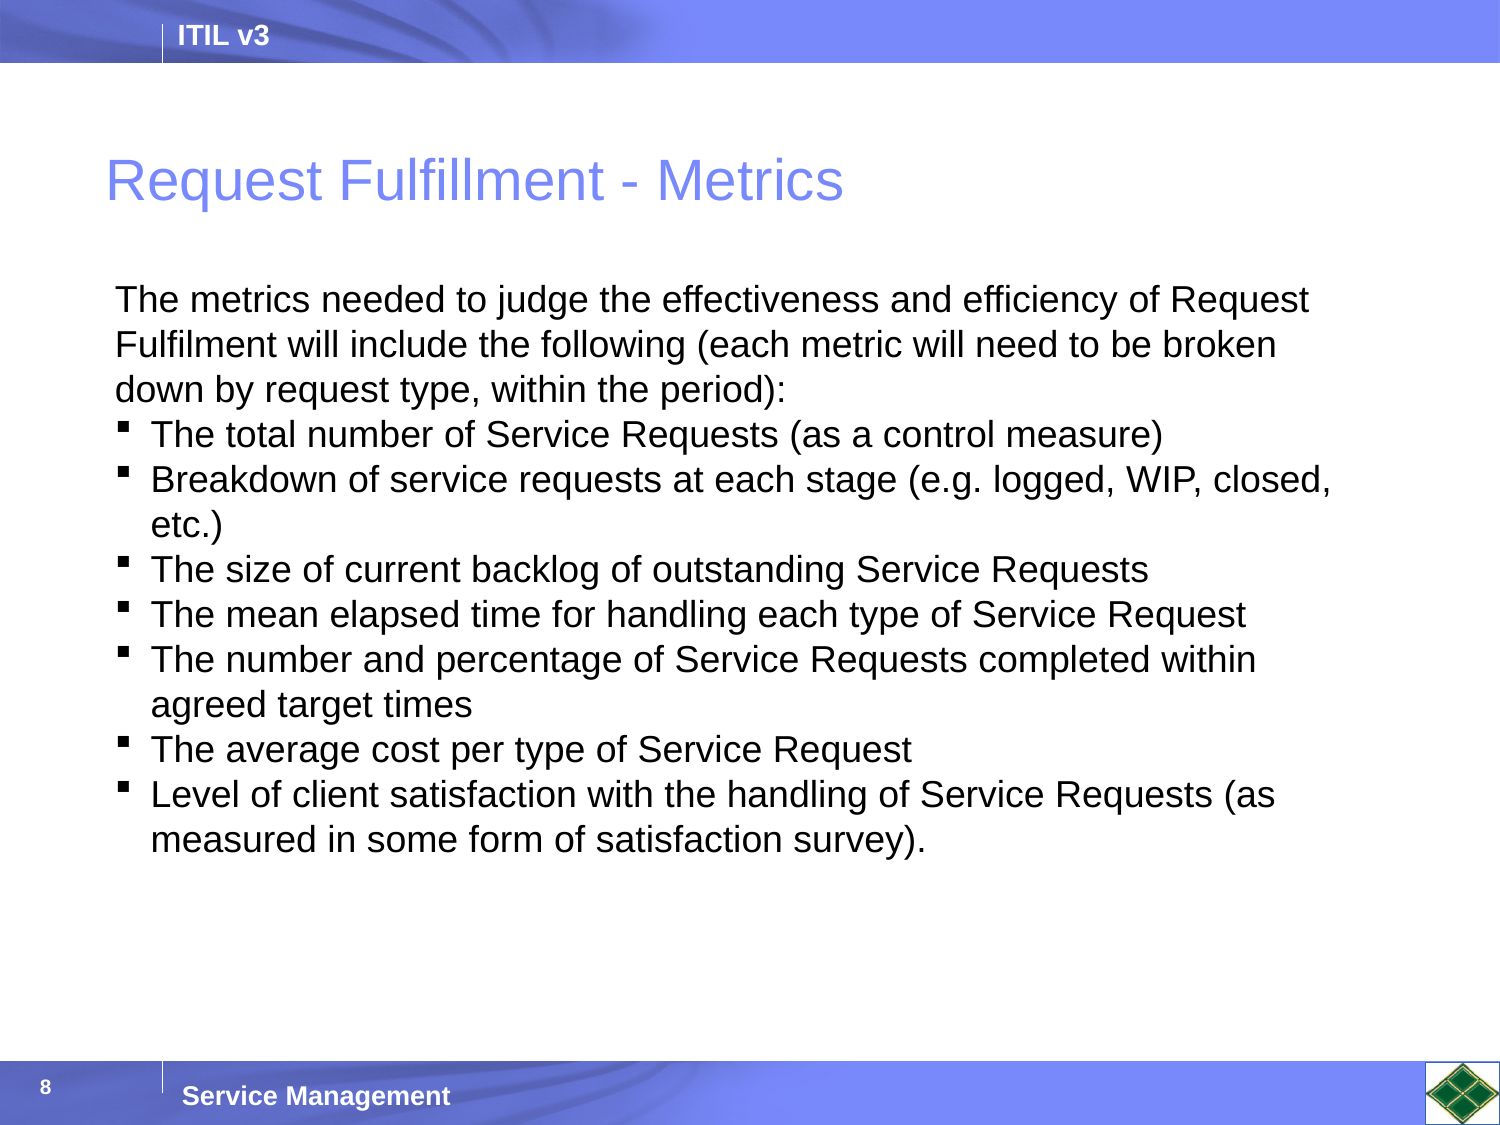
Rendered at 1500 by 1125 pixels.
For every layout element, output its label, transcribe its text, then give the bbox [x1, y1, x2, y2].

picture [0, 0, 1500, 63]
text_box Request Fulfillment - Metrics [90, 121, 1443, 221]
picture [1426, 1063, 1499, 1124]
picture [0, 1061, 1500, 1125]
text_box <číslo> [25, 1066, 191, 1119]
text_box The metrics needed to judge the effectiveness and efficiency of Request Fulfilment will include the following (each metric will need to be broken down by request type, within the period): The total number of Service Requests (as a control measure) Breakdown of service requests at each stage (e.g. logged, WIP, closed, etc.) The size of current backlog of outstanding Service Requests The mean elapsed time for handling each type of Service Request The number and percentage of Service Requests completed within agreed target times The average cost per type of Service Request Level of client satisfaction with the handling of Service Requests (as measured in some form of satisfaction survey). [100, 267, 1388, 959]
